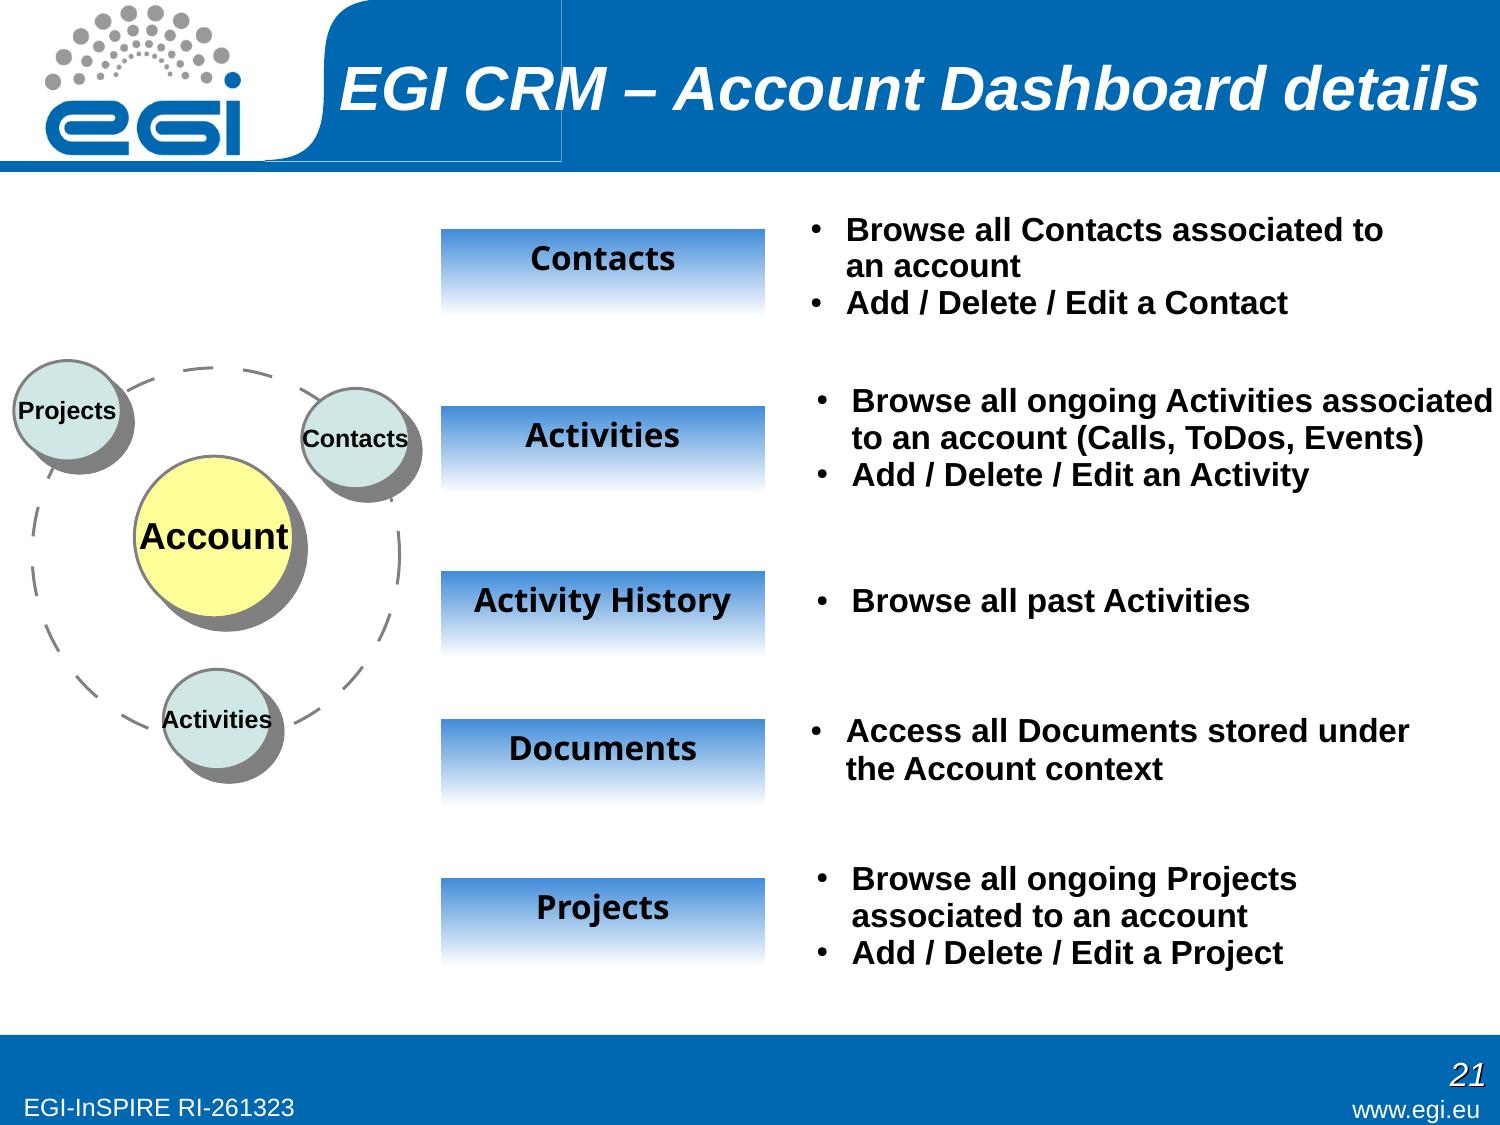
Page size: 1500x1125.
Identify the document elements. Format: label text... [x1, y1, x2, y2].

text_box Account [134, 456, 294, 618]
text_box Contacts [301, 388, 410, 489]
text_box Browse all ongoing Activities associated to an account (Calls, ToDos, Events) Add / Delete / Edit an Activity [801, 374, 1500, 501]
text_box Browse all ongoing Projects associated to an account Add / Delete / Edit a Project [801, 853, 1450, 980]
text_box Browse all Contacts associated to an account Add / Delete / Edit a Contact [795, 203, 1444, 330]
text_box EGI CRM – Account Dashboard details [273, 40, 1500, 136]
text_box Browse all past Activities [801, 575, 1450, 628]
text_box Activities [441, 406, 765, 492]
text_box Projects [13, 360, 122, 461]
text_box Access all Documents stored under the Account context [795, 705, 1444, 795]
text_box Documents [441, 719, 765, 805]
text_box Projects [441, 878, 765, 965]
picture [0, 0, 265, 161]
text_box Activities [163, 669, 271, 770]
text_box Contacts [441, 229, 765, 315]
text_box Activity History [441, 571, 765, 657]
